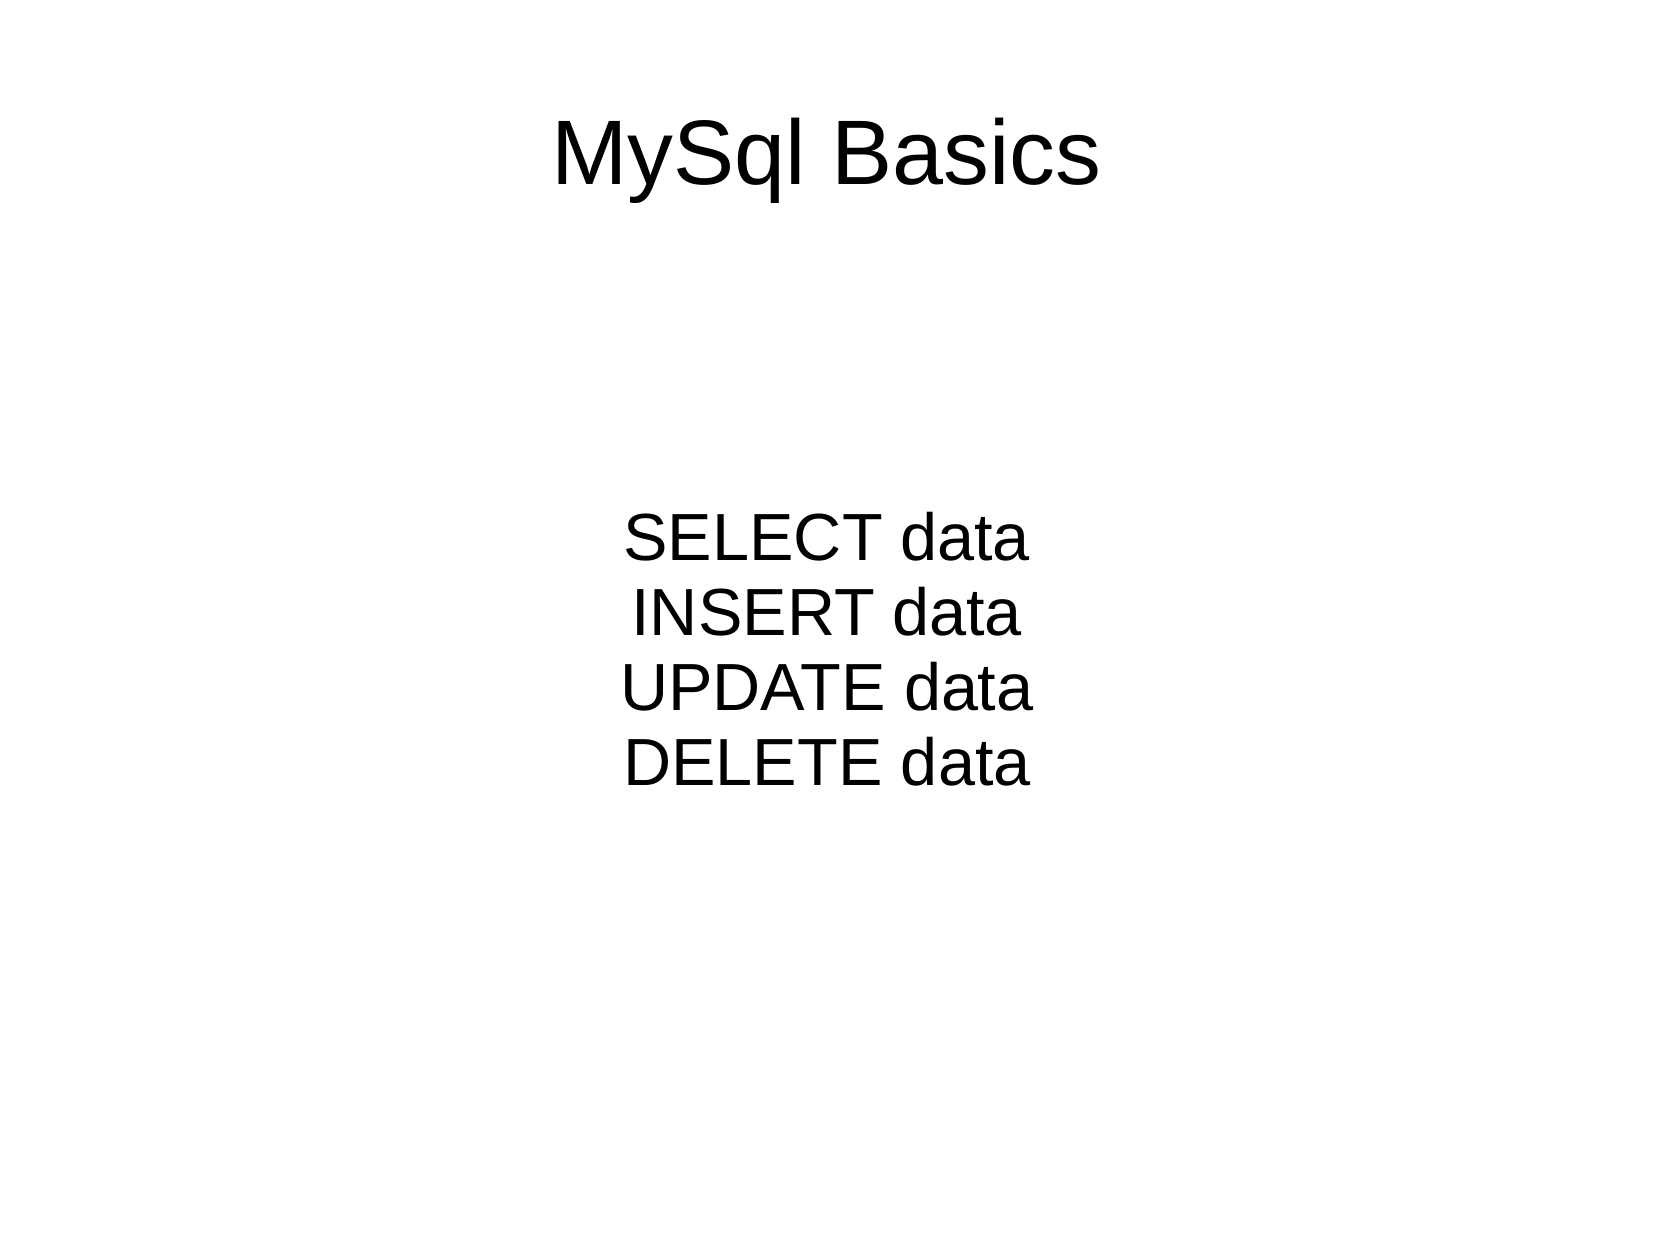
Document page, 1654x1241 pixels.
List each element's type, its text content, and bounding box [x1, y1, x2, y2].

subtitle SELECT data INSERT data UPDATE data DELETE data [82, 290, 1571, 1010]
title MySql Basics [82, 49, 1571, 257]
